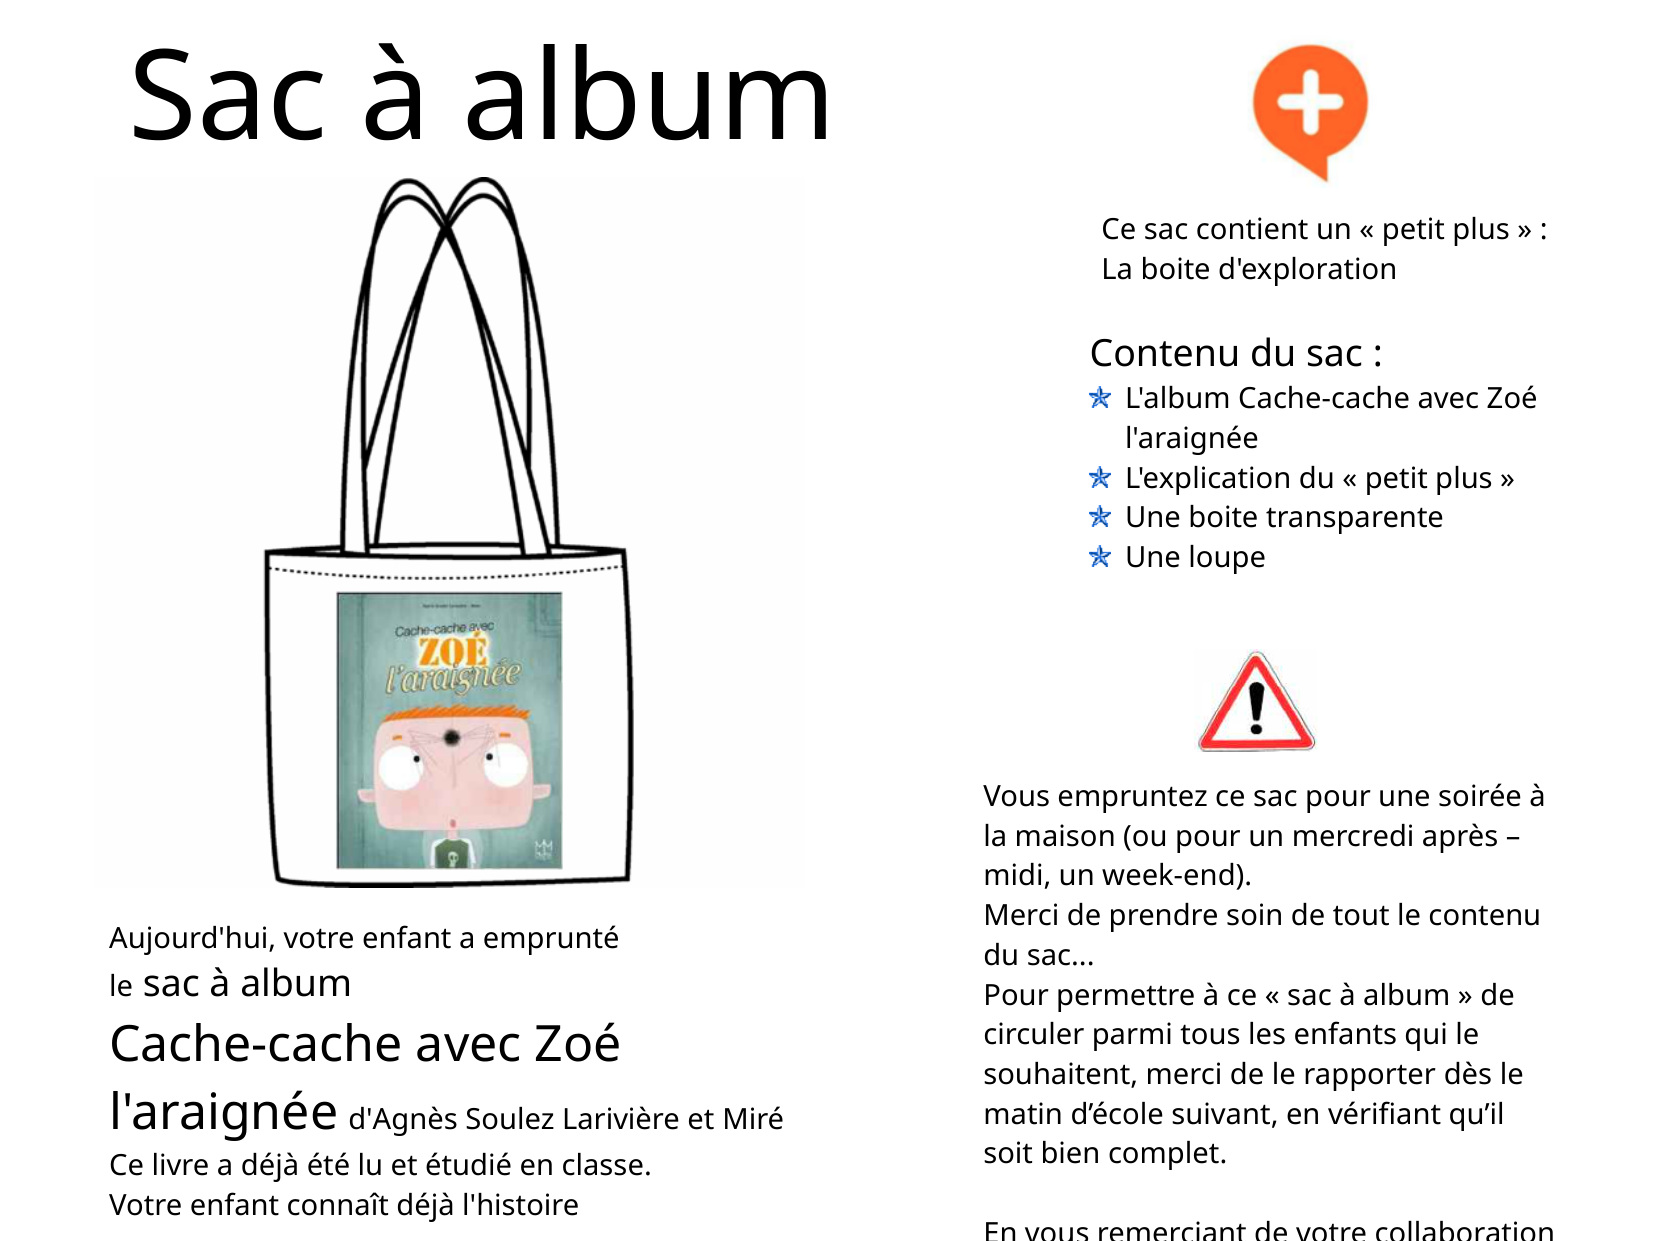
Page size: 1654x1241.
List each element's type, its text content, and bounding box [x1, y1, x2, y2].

text_box Ce sac contient un « petit plus » : La boite d'exploration [1086, 200, 1571, 318]
picture [94, 177, 805, 888]
picture [1228, 35, 1383, 189]
text_box Sac à album [106, 0, 898, 320]
text_box Aujourd'hui, votre enfant a emprunté le sac à album Cache-cache avec Zoé l'araignée d'Agnès Soulez Larivière et Miré Ce livre a déjà été lu et étudié en classe. Votre enfant connaît déjà l'histoire [94, 909, 827, 1233]
text_box Contenu du sac : L'album Cache-cache avec Zoé l'araignée L'explication du « petit plus » Une boite transparente Une loupe [1074, 318, 1607, 683]
picture [1188, 637, 1323, 760]
text_box Vous empruntez ce sac pour une soirée à la maison (ou pour un mercredi après – midi, un week-end). Merci de prendre soin de tout le contenu du sac... Pour permettre à ce « sac à album » de circuler parmi tous les enfants qui le souhaitent, merci de le rapporter dès le matin d’école suivant, en vérifiant qu’il soit bien complet. En vous remerciant de votre collaboration [968, 767, 1571, 1143]
